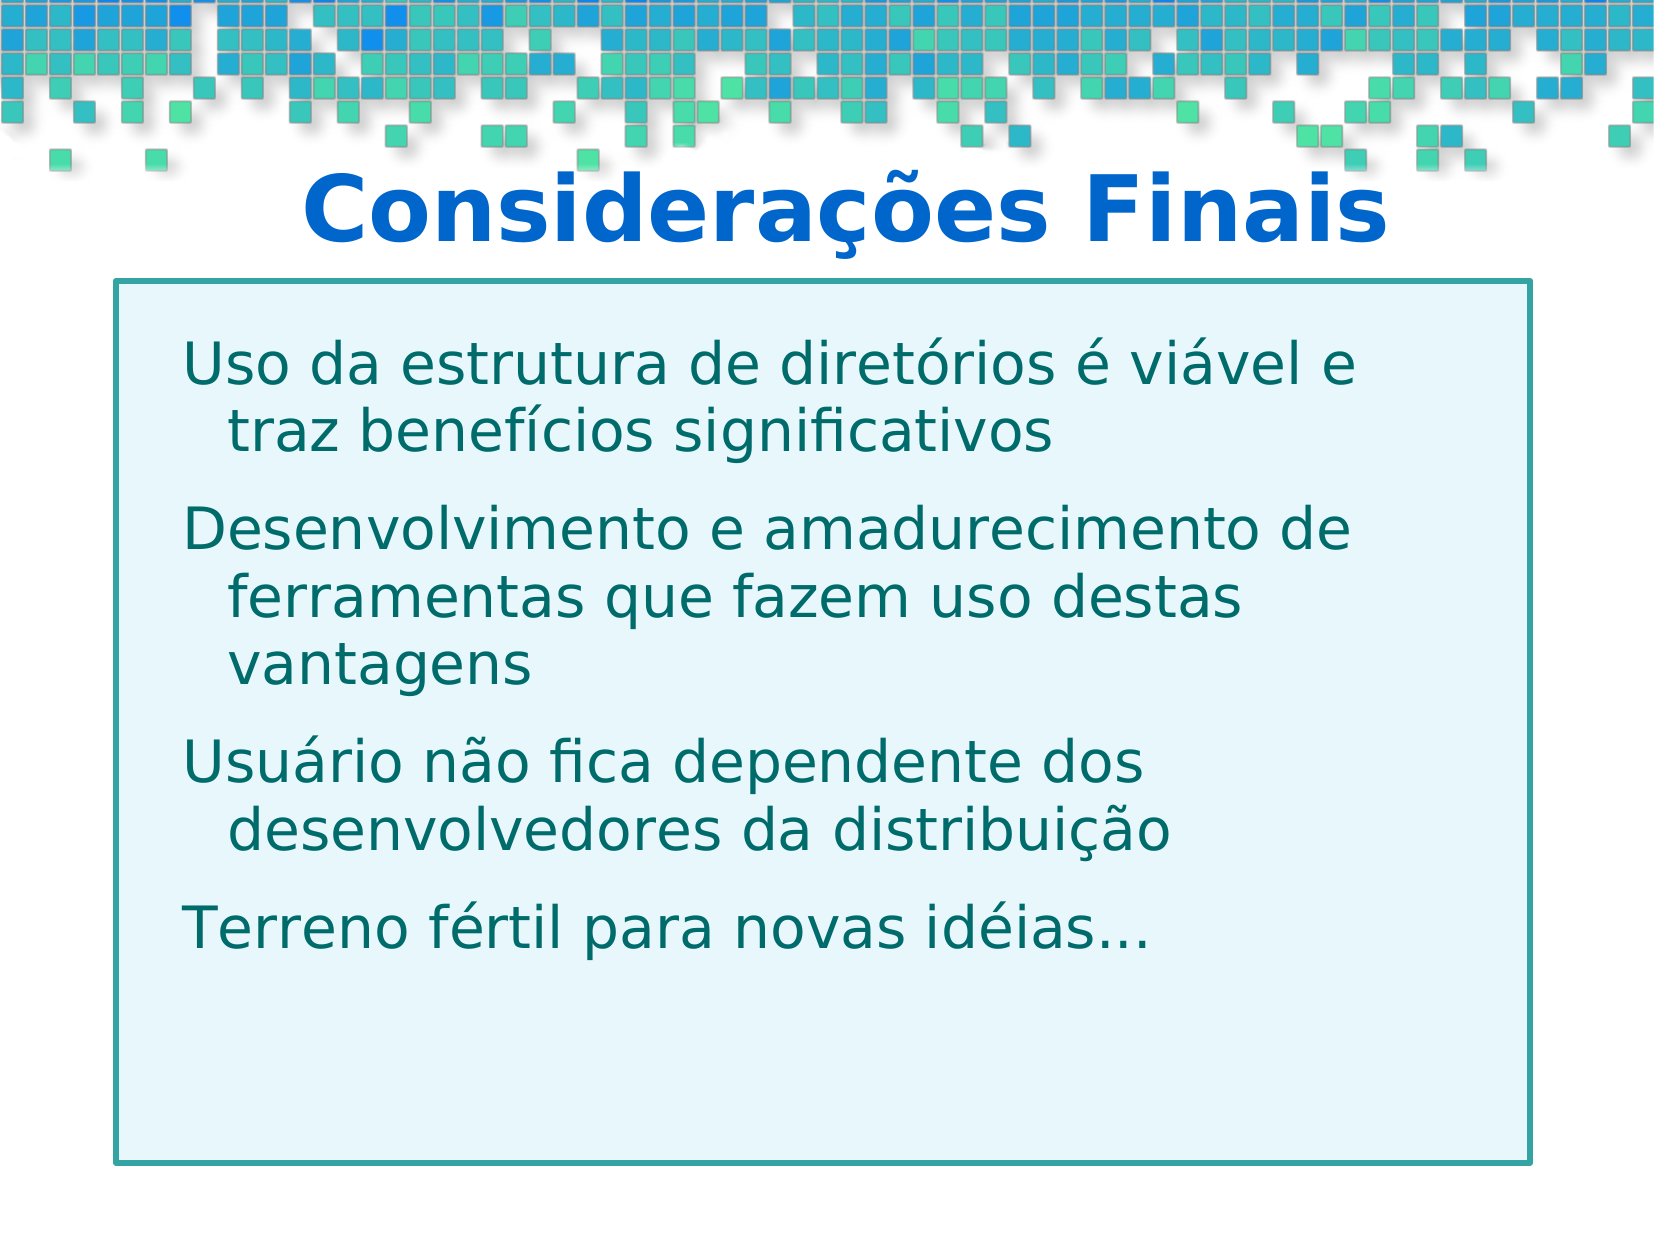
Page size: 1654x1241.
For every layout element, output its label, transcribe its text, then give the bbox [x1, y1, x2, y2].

title Considerações Finais [112, 132, 1581, 287]
list Uso da estrutura de diretórios é viável e traz benefícios significativos Desenvolvimento e amadurecimento de ferramentas que fazem uso destas vantagens Usuário não fica dependente dos desenvolvedores da distribuição Terreno fértil para novas idéias... [156, 330, 1479, 1081]
picture [0, 0, 1654, 185]
